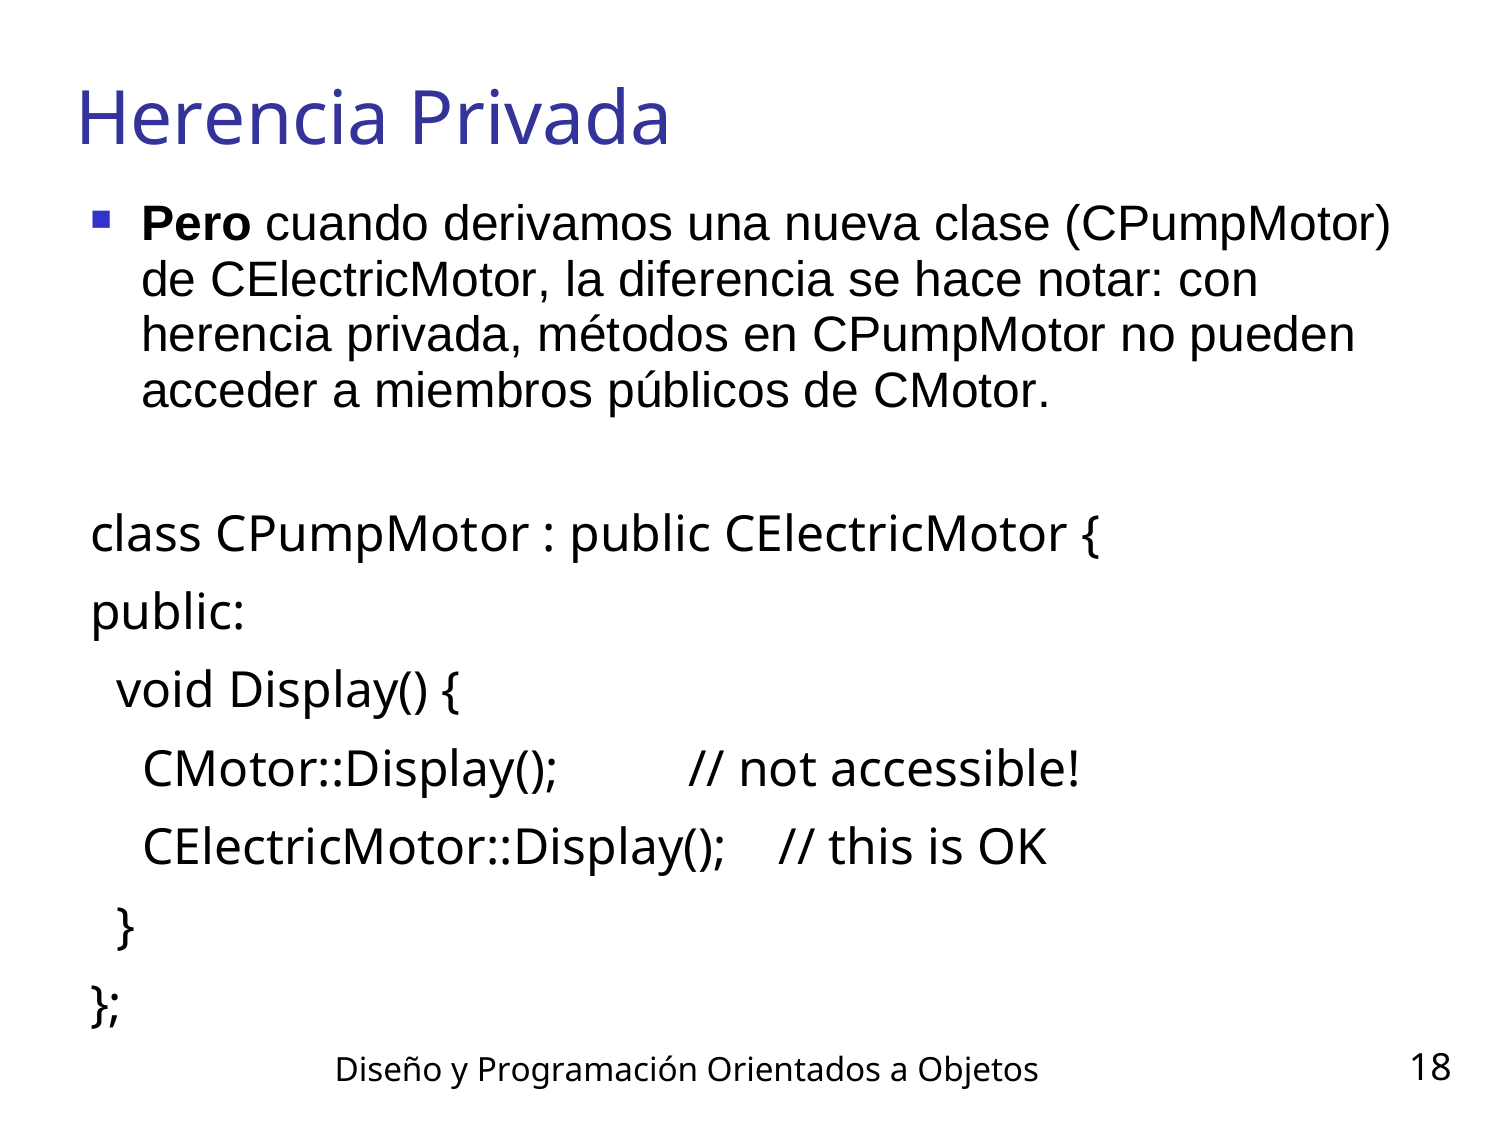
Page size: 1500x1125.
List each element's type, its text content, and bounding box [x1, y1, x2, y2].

list Pero cuando derivamos una nueva clase (CPumpMotor) de CElectricMotor, la diferencia se hace notar: con herencia privada, métodos en CPumpMotor no pueden acceder a miembros públicos de CMotor. class CPumpMotor : public CElectricMotor { public: void Display() { CMotor::Display(); // not accessible! CElectricMotor::Display(); // this is OK } }; [75, 187, 1462, 1051]
title Herencia Privada [75, 30, 1466, 193]
